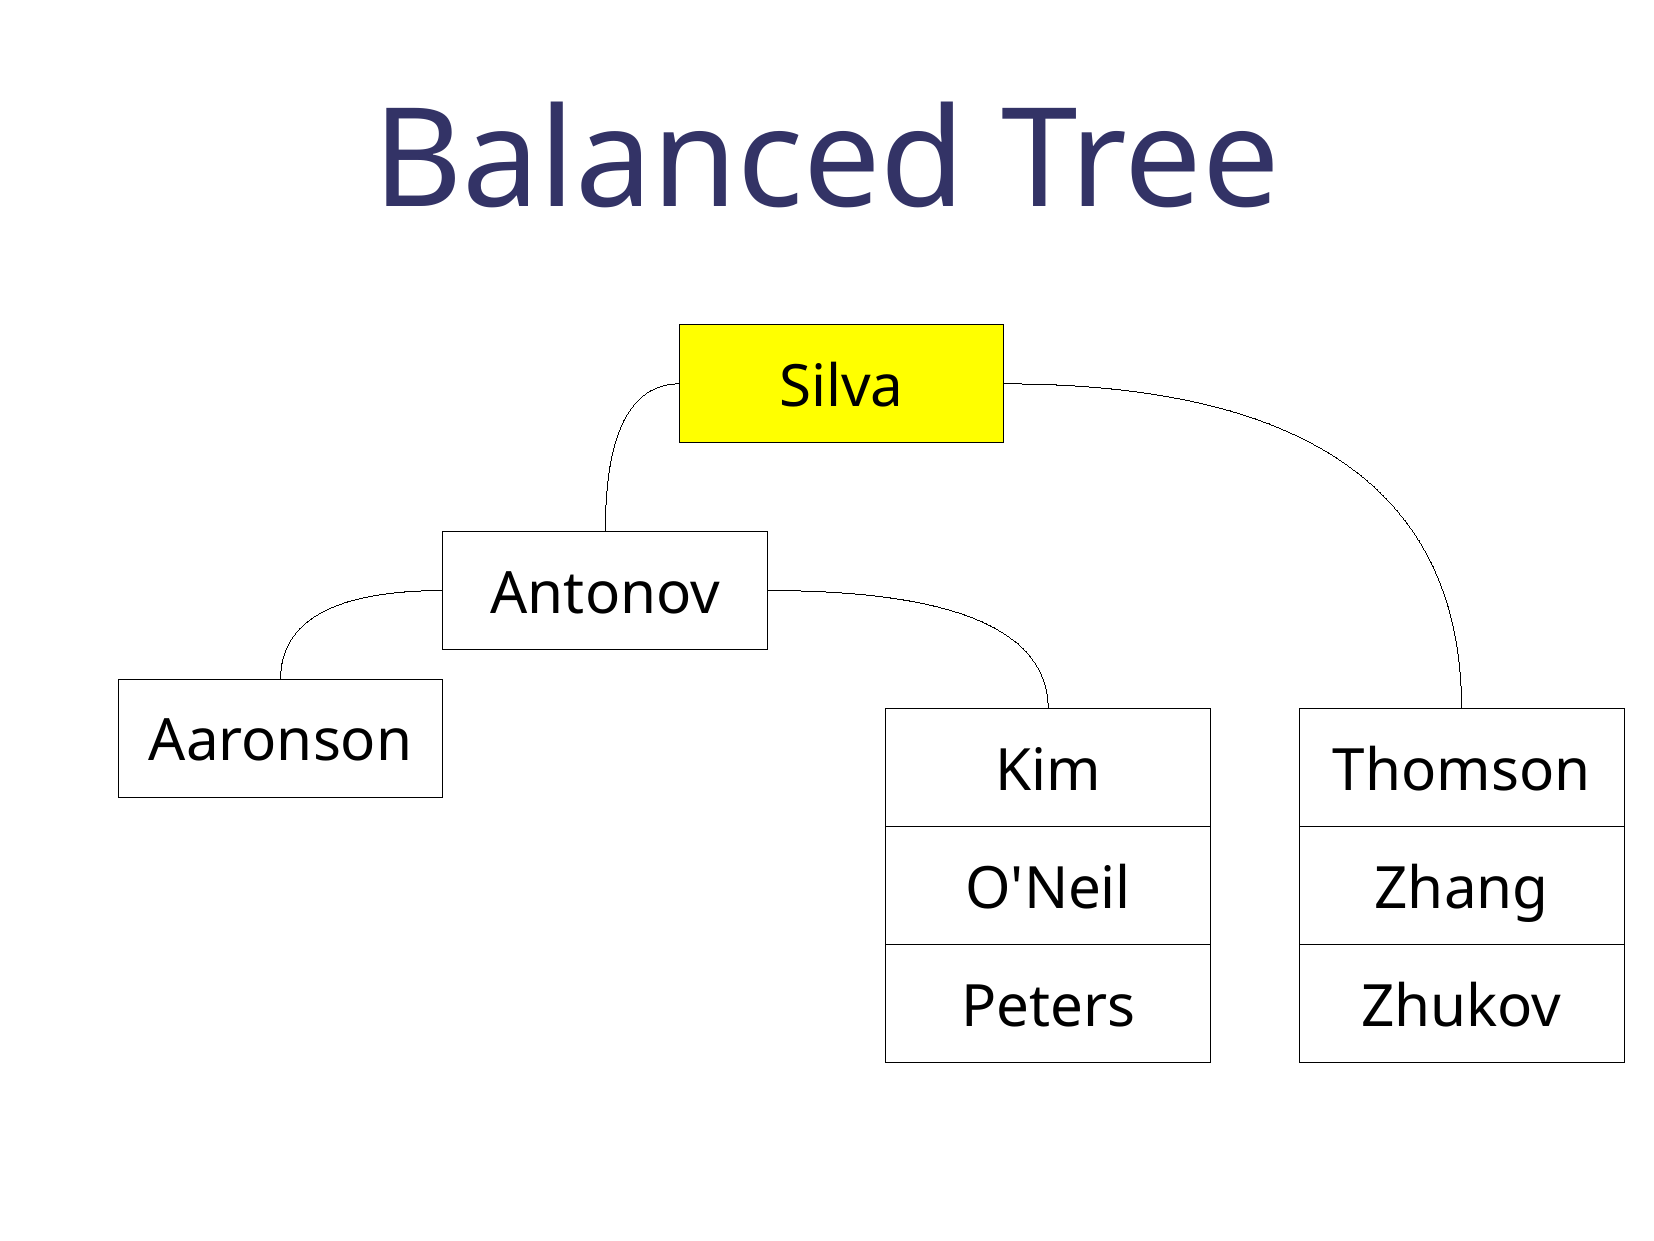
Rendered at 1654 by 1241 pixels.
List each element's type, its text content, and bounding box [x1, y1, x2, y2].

text_box Silva [679, 324, 1004, 443]
text_box Zhang [1299, 826, 1625, 945]
text_box O'Neil [885, 827, 1211, 944]
text_box Thomson [1299, 708, 1625, 826]
text_box Kim [885, 708, 1211, 827]
text_box Peters [885, 944, 1211, 1063]
text_box Zhukov [1299, 945, 1625, 1063]
text_box Aaronson [118, 679, 443, 798]
text_box Antonov [442, 531, 768, 650]
title Balanced Tree [82, 56, 1571, 250]
